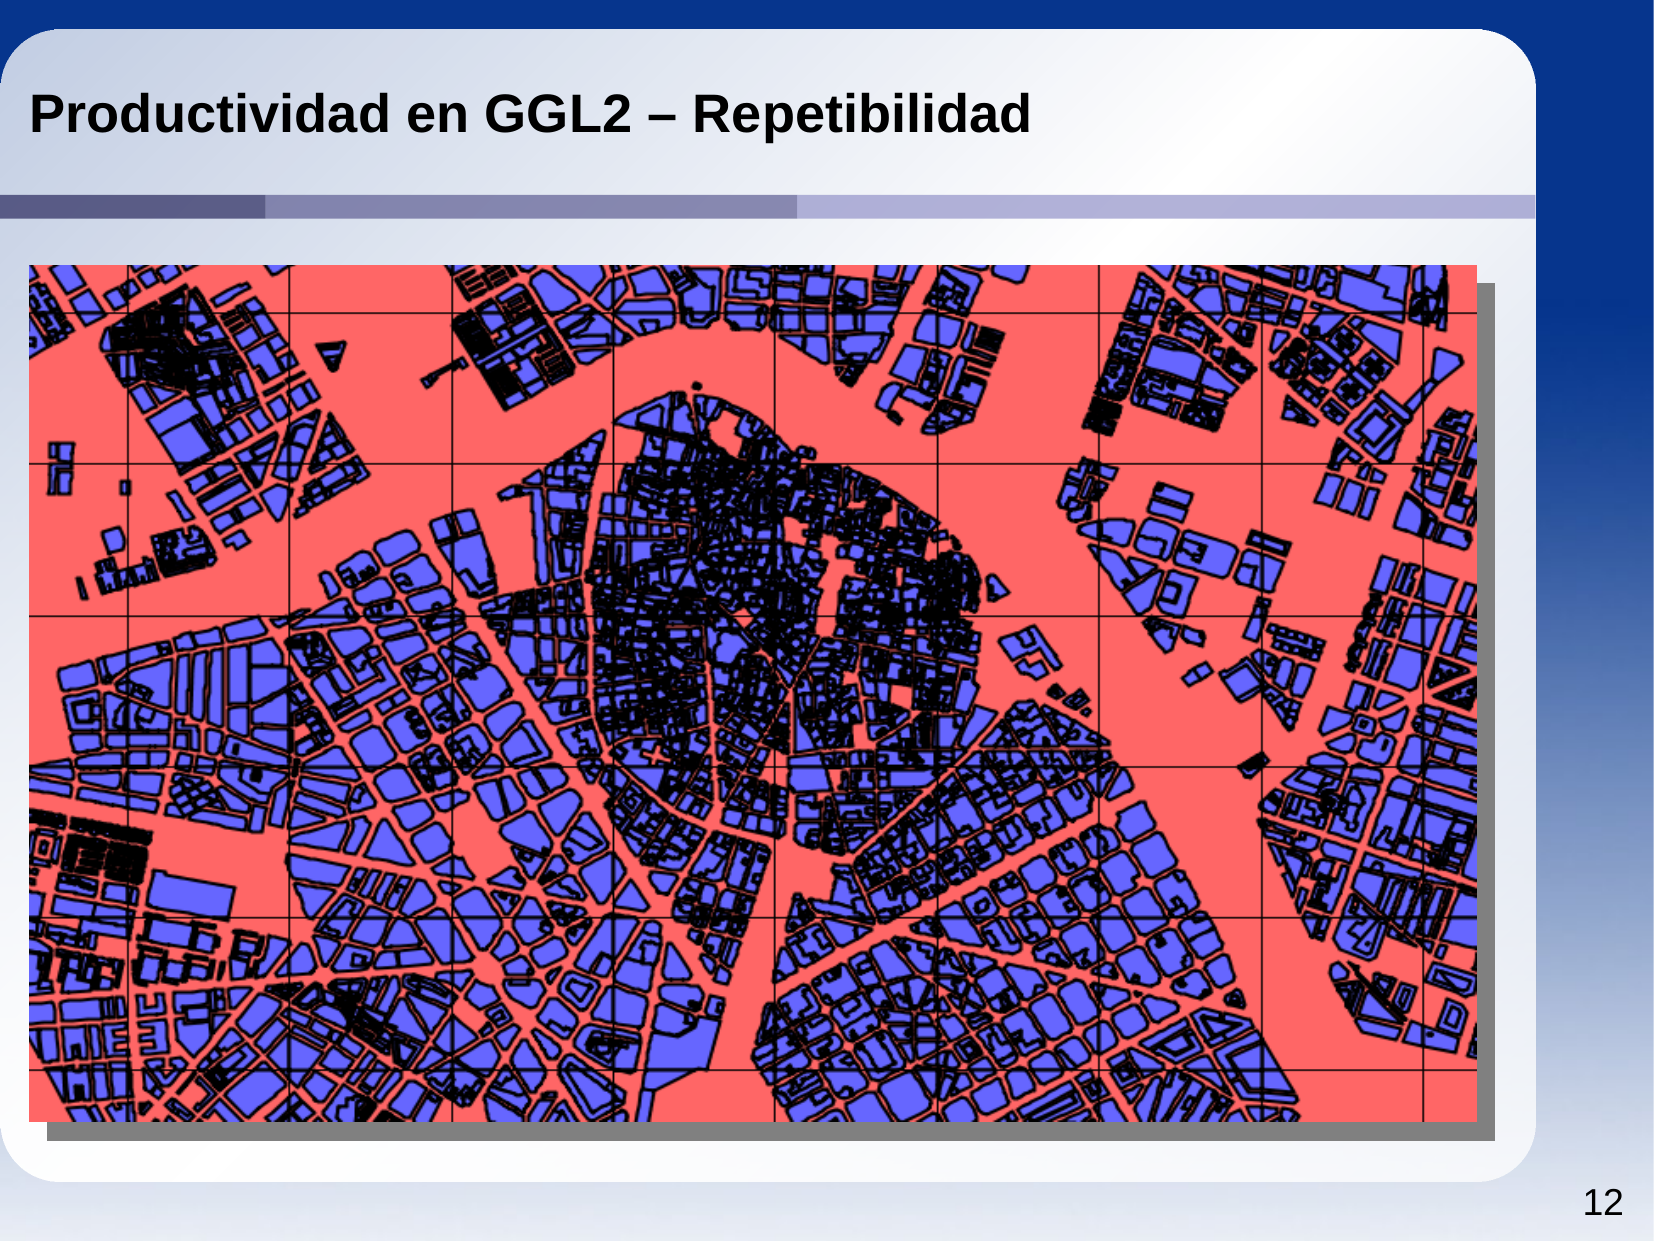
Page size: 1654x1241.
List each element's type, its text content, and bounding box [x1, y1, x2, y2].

picture [0, 0, 1654, 1241]
picture [29, 265, 1477, 1123]
title Productividad en GGL2 – Repetibilidad [29, 49, 1506, 178]
